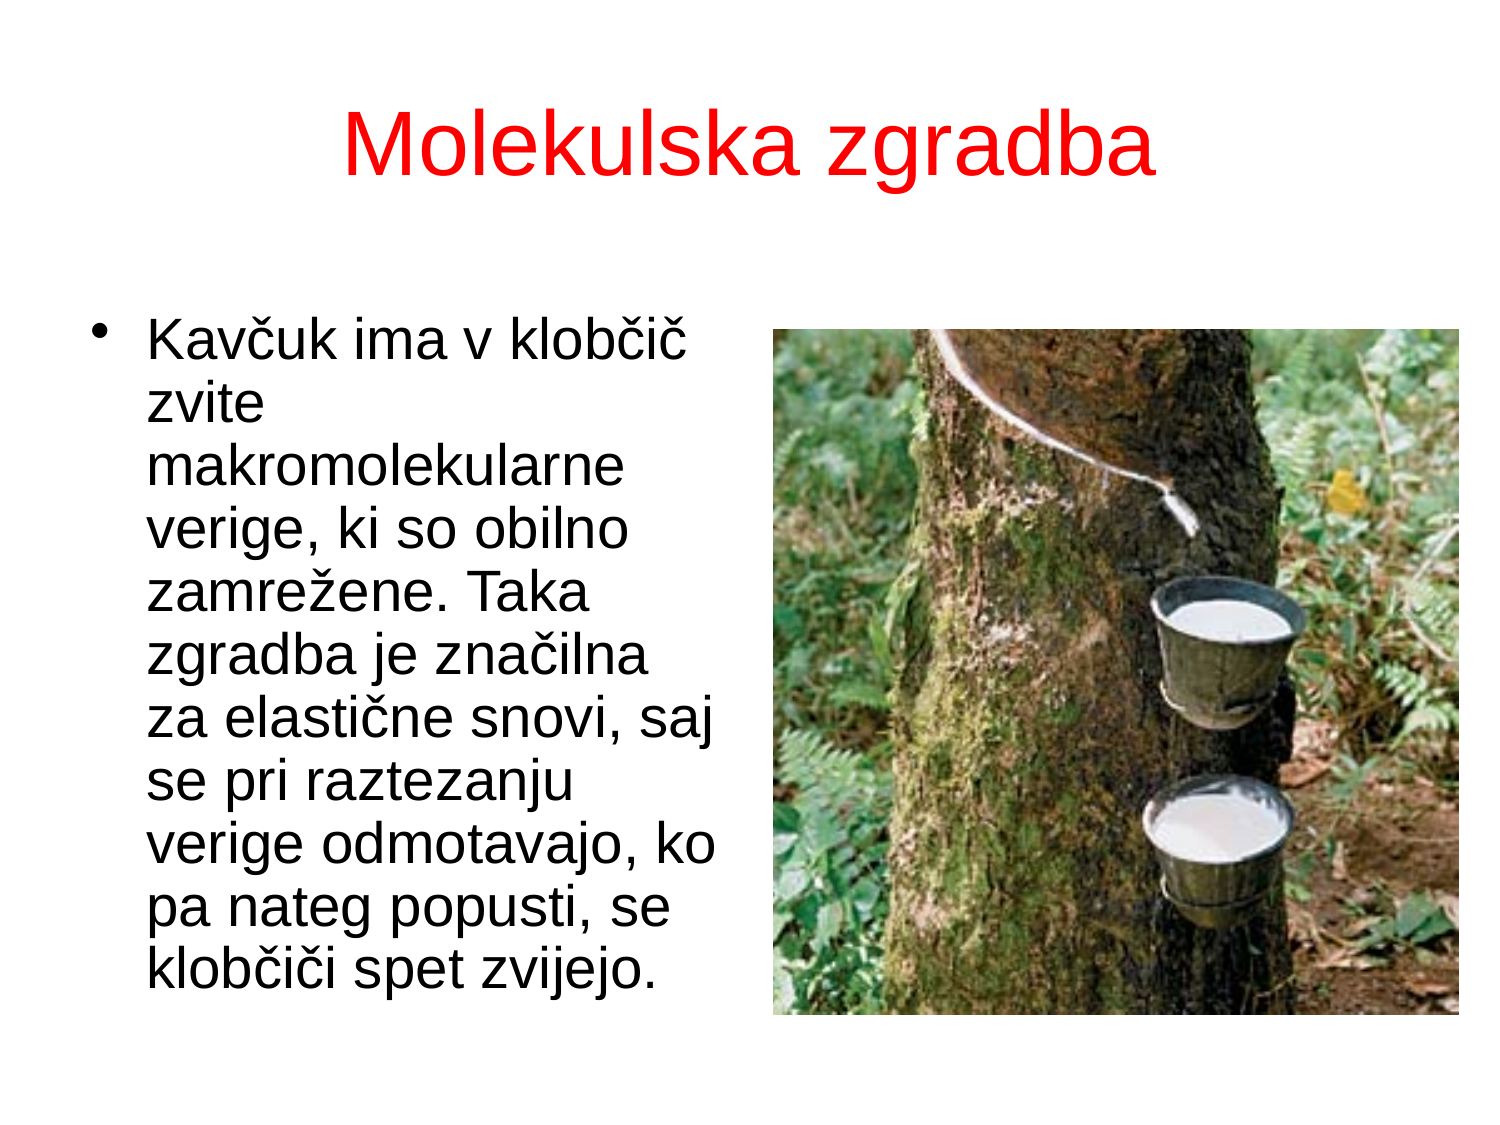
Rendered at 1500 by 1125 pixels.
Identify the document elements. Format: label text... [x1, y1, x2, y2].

picture [773, 329, 1459, 1015]
title Molekulska zgradba [75, 45, 1425, 233]
list Kavčuk ima v klobčič zvite makromolekularne verige, ki so obilno zamrežene. Taka zgradba je značilna za elastične snovi, saj se pri raztezanju verige odmotavajo, ko pa nateg popusti, se klobčiči spet zvijejo. [75, 220, 738, 1047]
